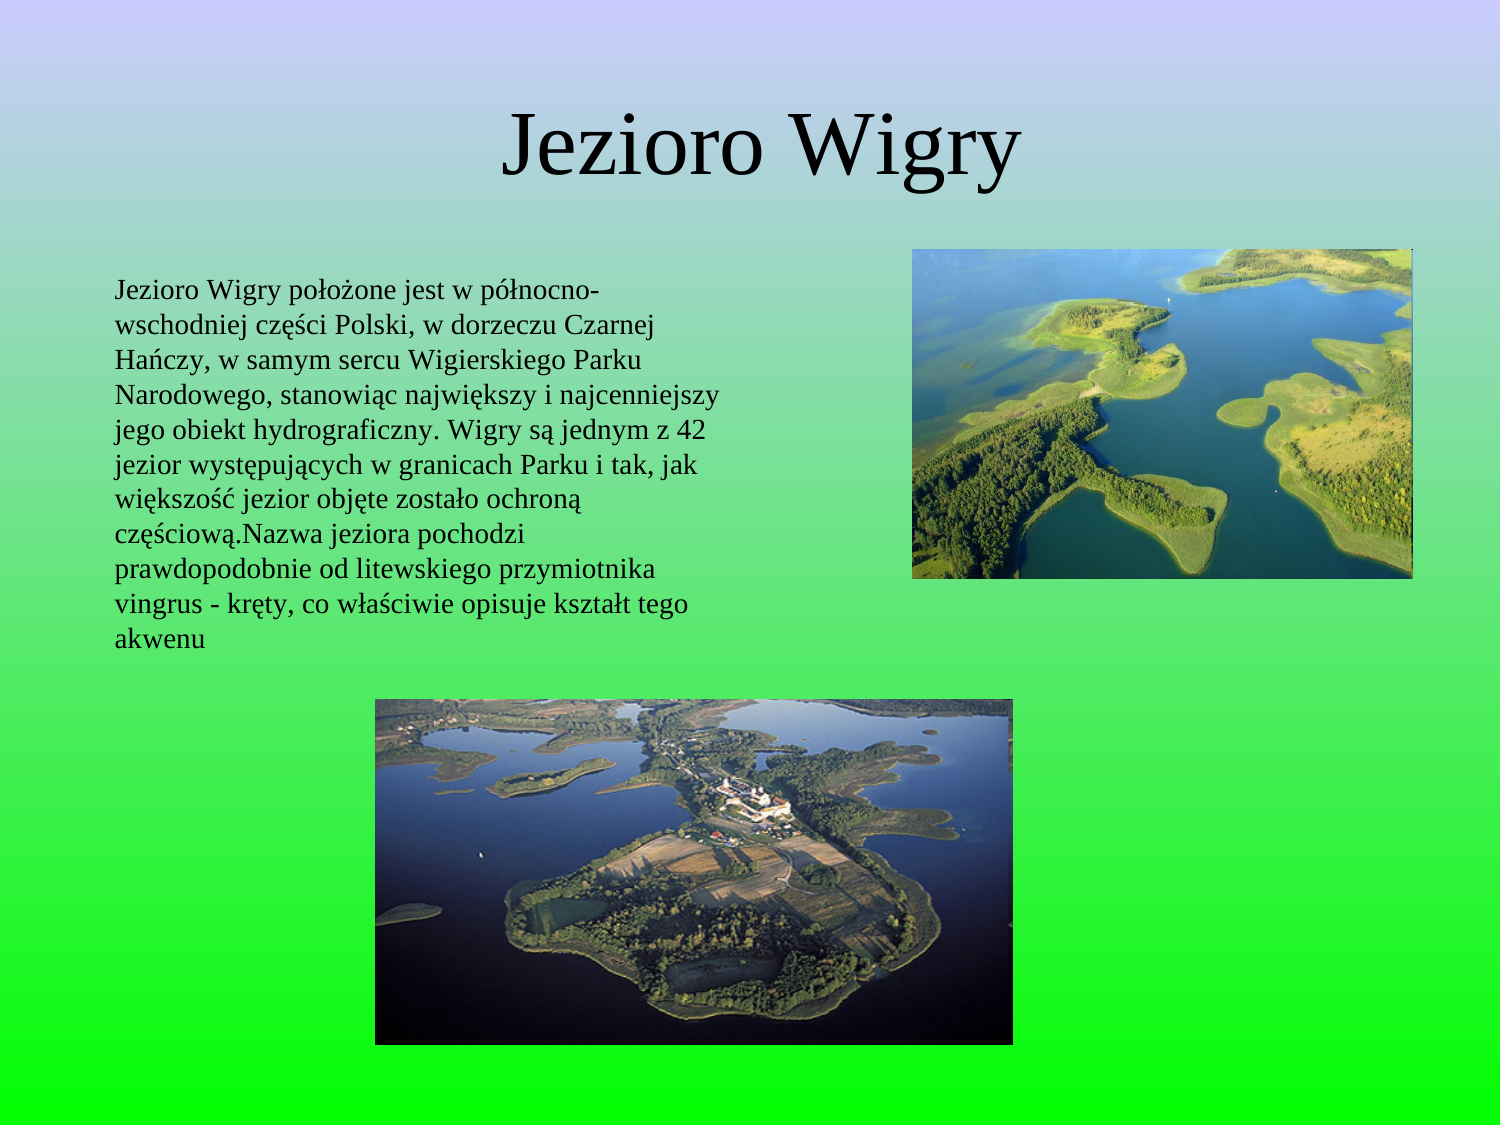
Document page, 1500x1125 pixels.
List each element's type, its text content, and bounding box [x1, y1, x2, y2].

title Jezioro Wigry [125, 49, 1401, 238]
text_box Jezioro Wigry położone jest w północno-wschodniej części Polski, w dorzeczu Czarnej Hańczy, w samym sercu Wigierskiego Parku Narodowego, stanowiąc największy i najcenniejszy jego obiekt hydrograficzny. Wigry są jednym z 42 jezior występujących w granicach Parku i tak, jak większość jezior objęte zostało ochroną częściową.Nazwa jeziora pochodzi prawdopodobnie od litewskiego przymiotnika vingrus - kręty, co właściwie opisuje kształt tego akwenu [99, 262, 738, 663]
picture [912, 249, 1413, 579]
picture [375, 699, 1013, 1046]
